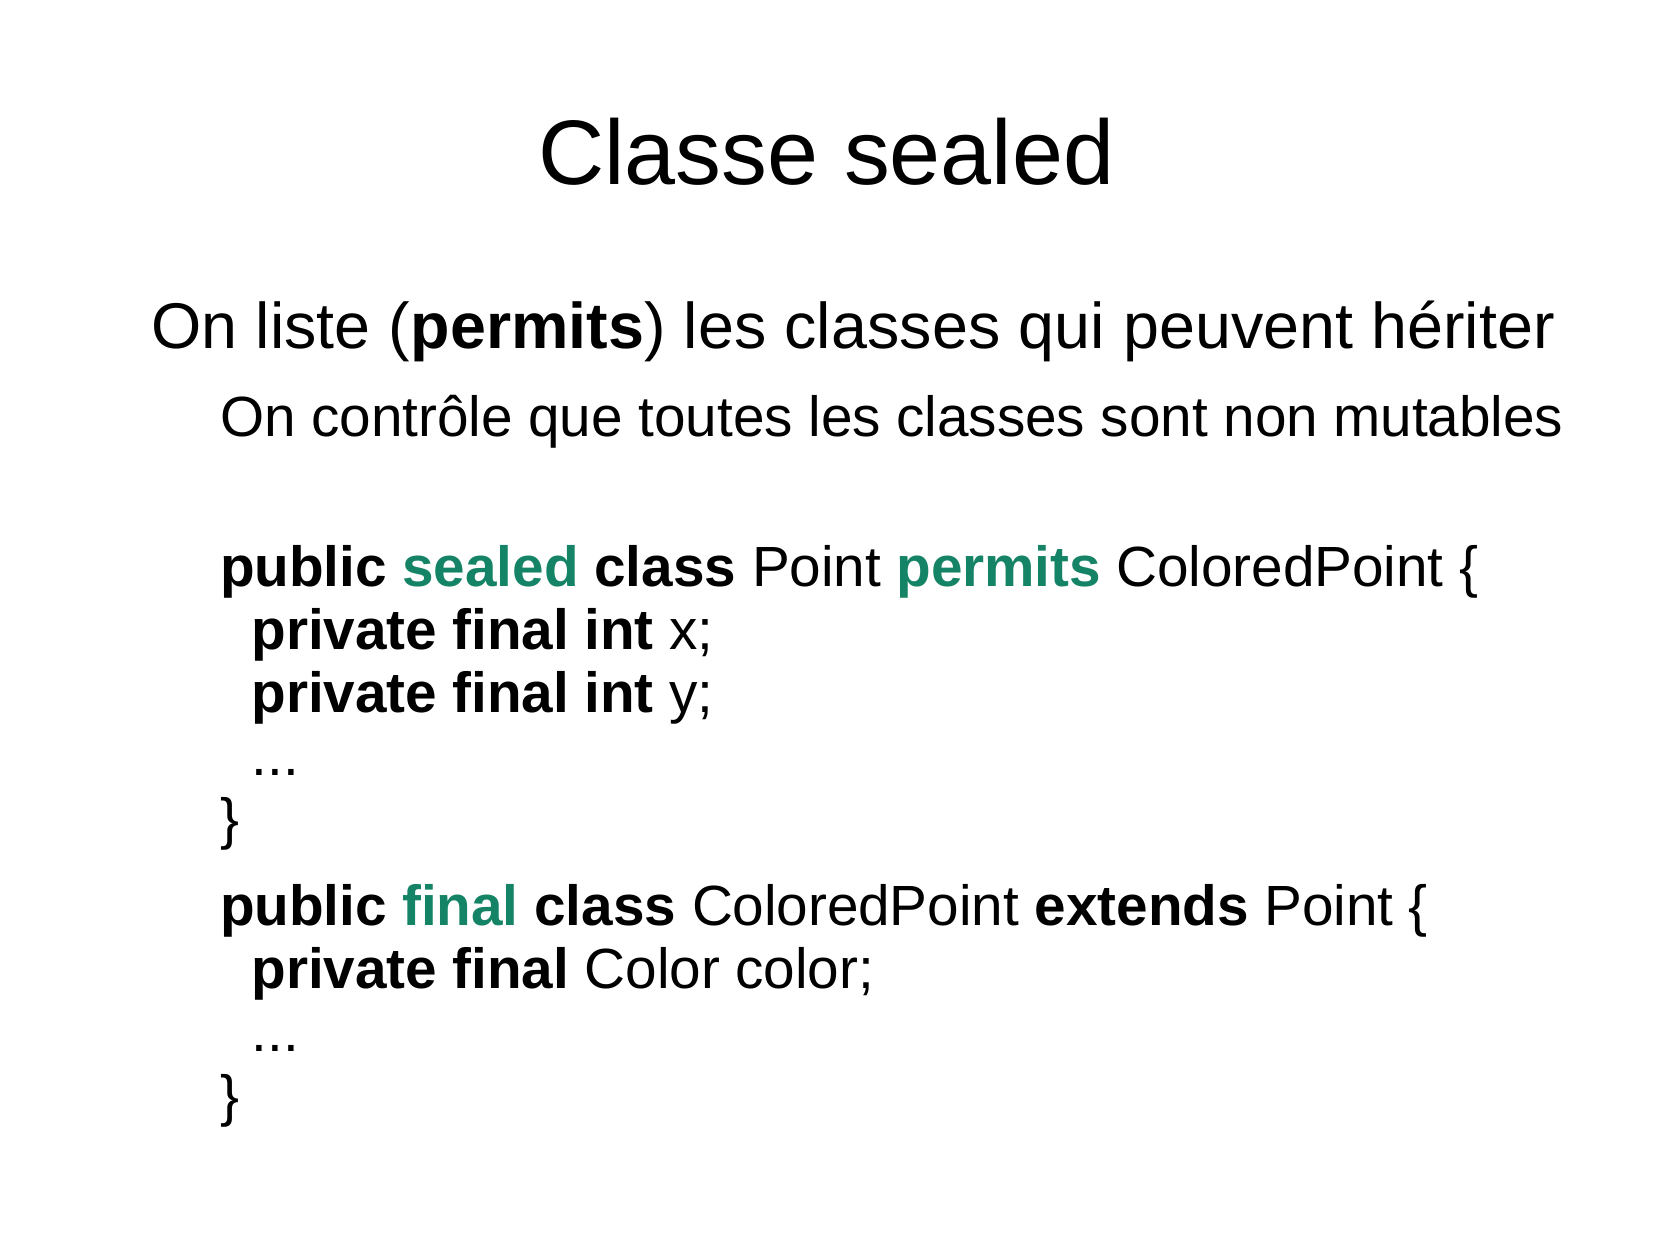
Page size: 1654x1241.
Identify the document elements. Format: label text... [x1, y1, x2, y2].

title Classe sealed [82, 49, 1571, 257]
list On liste (permits) les classes qui peuvent hériter On contrôle que toutes les classes sont non mutables public sealed class Point permits ColoredPoint { private final int x; private final int y; ... } public final class ColoredPoint extends Point { private final Color color; ... } [82, 290, 1571, 1156]
